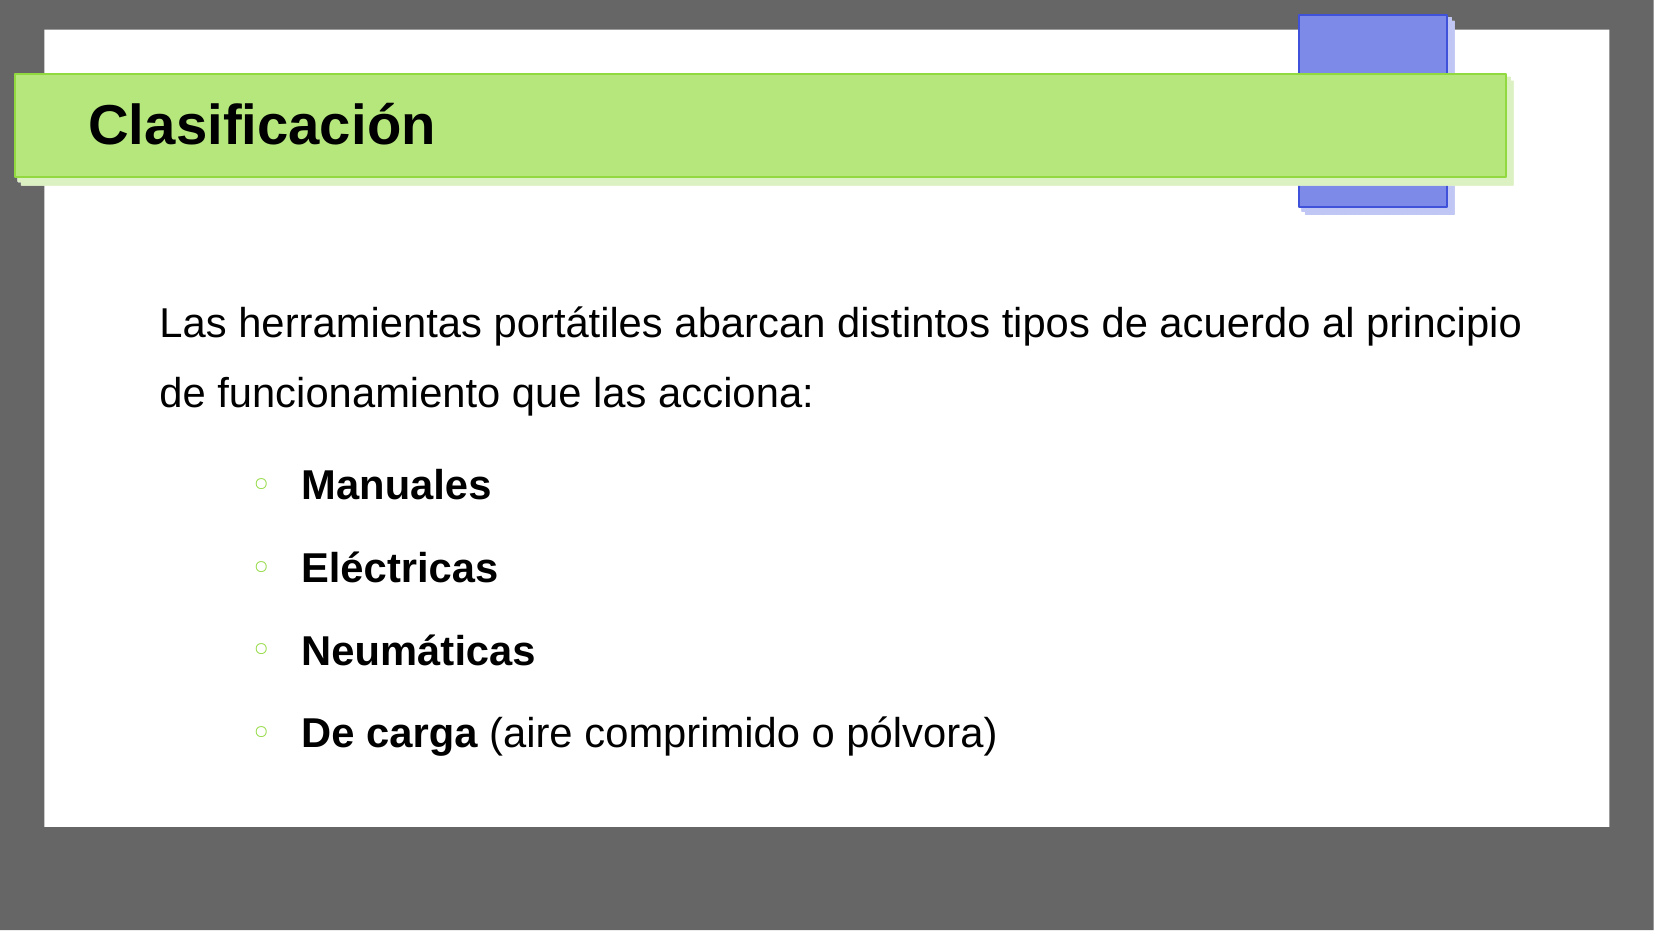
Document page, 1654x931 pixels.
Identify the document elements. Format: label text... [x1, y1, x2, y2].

title Clasificación [88, 73, 1506, 178]
list Las herramientas portátiles abarcan distintos tipos de acuerdo al principio de funcionamiento que las acciona: Manuales Eléctricas Neumáticas De carga (aire comprimido o pólvora) [88, 221, 1565, 813]
